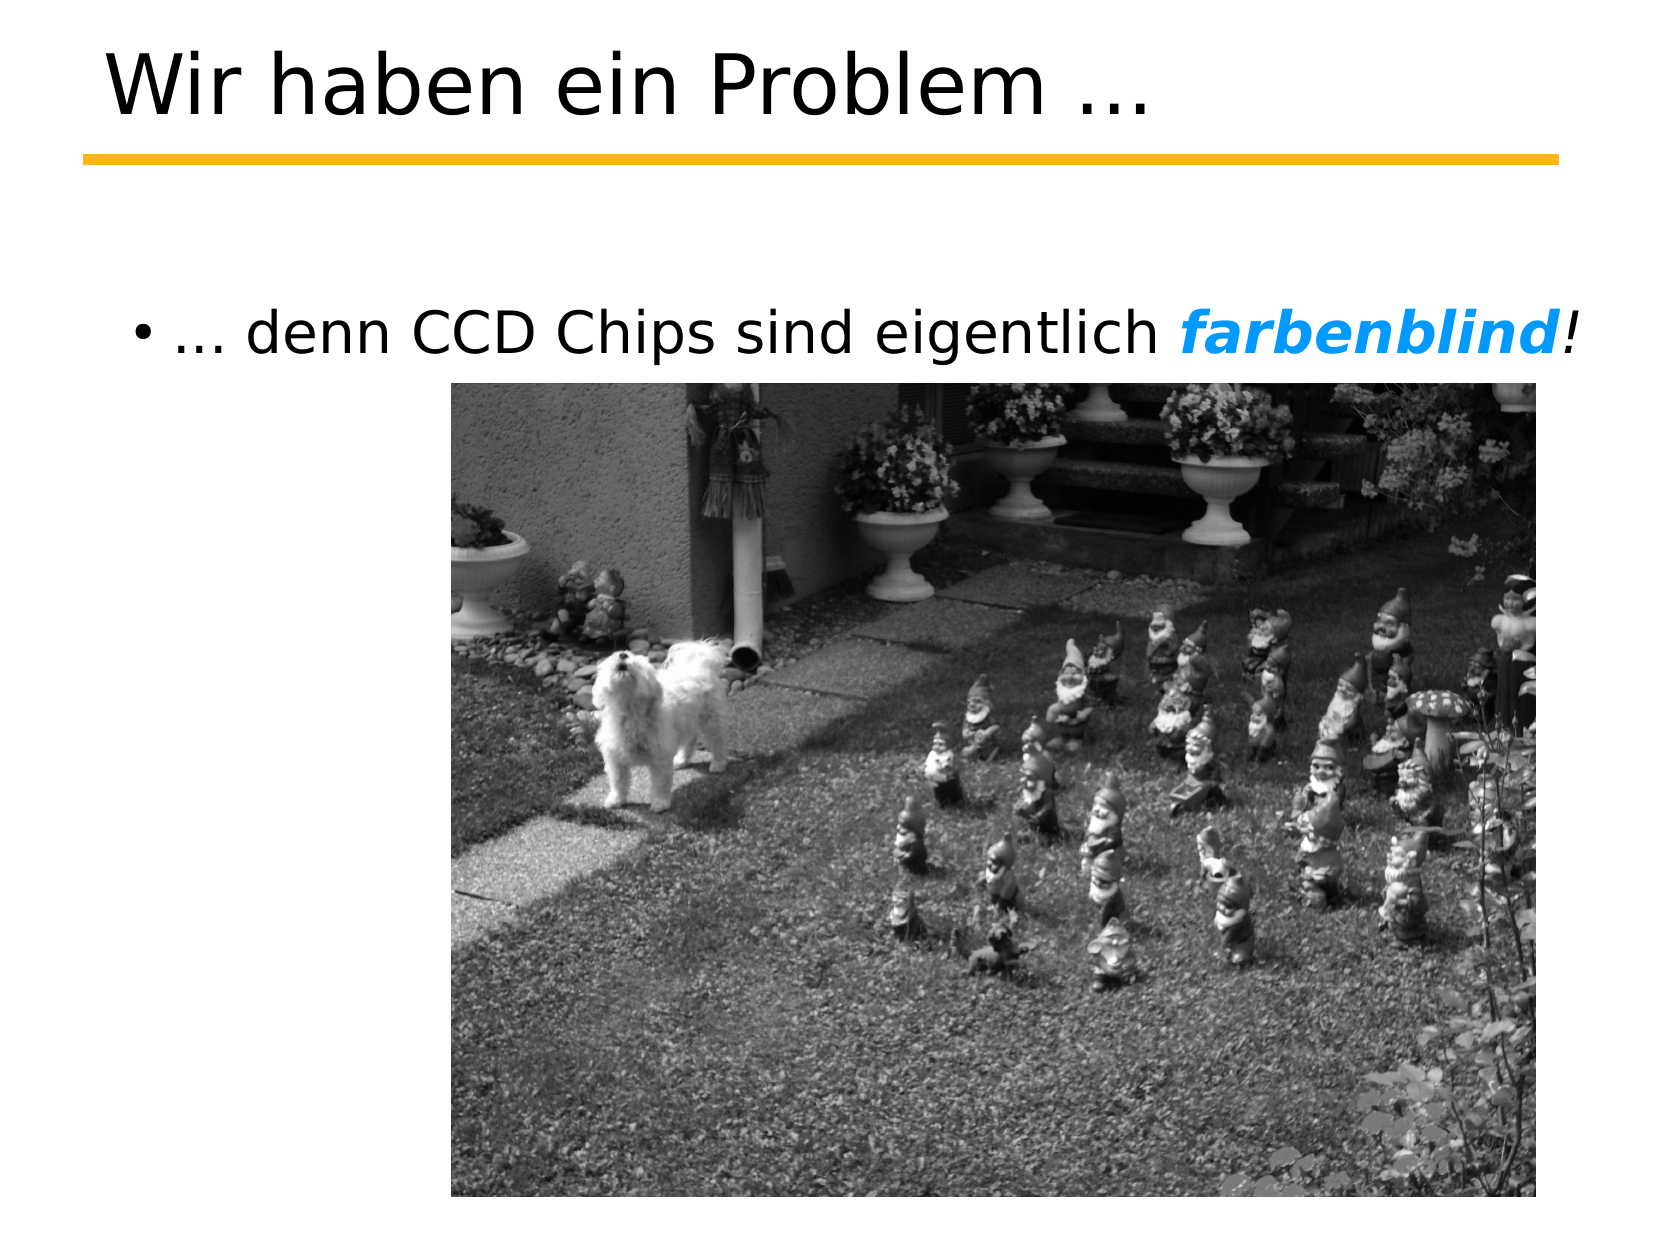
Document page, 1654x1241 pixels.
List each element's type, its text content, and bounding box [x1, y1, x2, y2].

title Wir haben ein Problem ... [88, 29, 1506, 142]
picture [451, 383, 1536, 1197]
text_box ... denn CCD Chips sind eigentlich farbenblind! [118, 258, 1625, 342]
